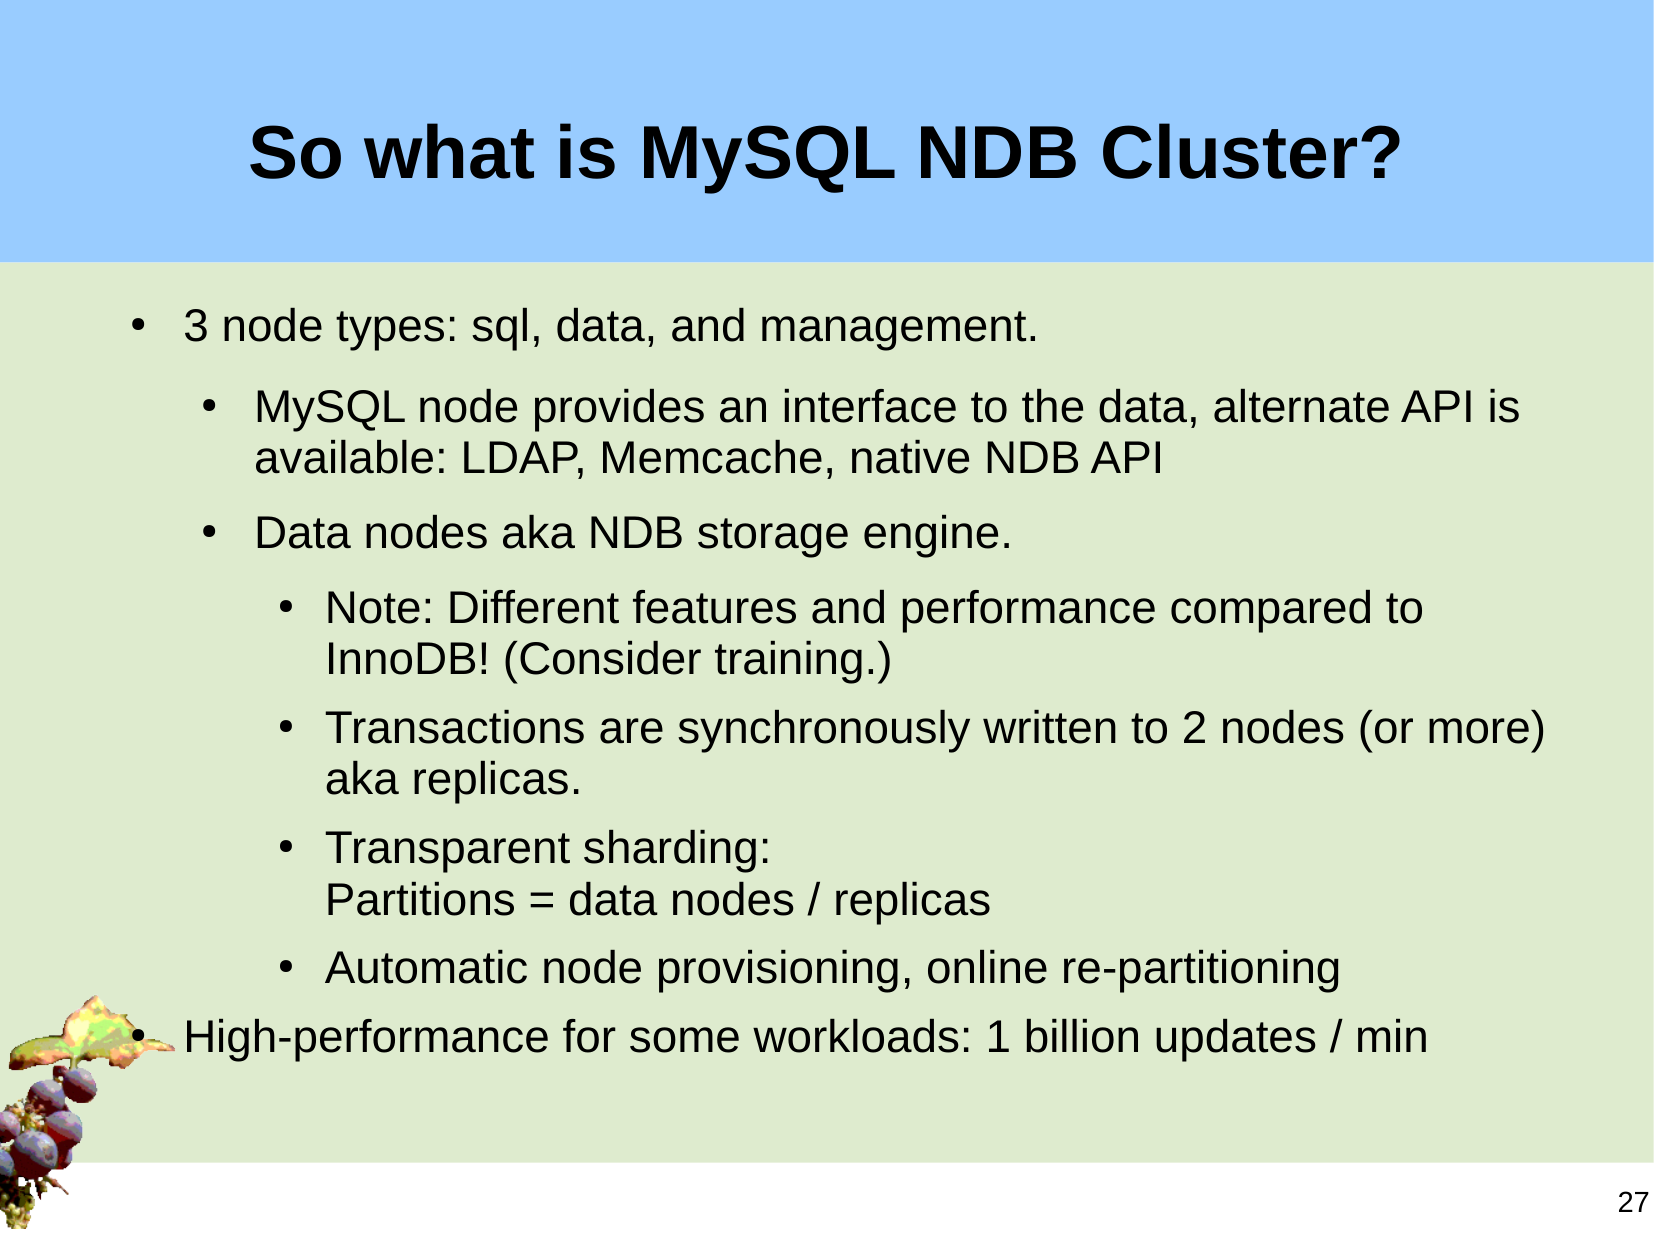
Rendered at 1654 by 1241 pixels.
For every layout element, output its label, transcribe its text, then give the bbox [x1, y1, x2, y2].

list 3 node types: sql, data, and management. MySQL node provides an interface to the data, alternate API is available: LDAP, Memcache, native NDB API Data nodes aka NDB storage engine. Note: Different features and performance compared to InnoDB! (Consider training.) Transactions are synchronously written to 2 nodes (or more) aka replicas. Transparent sharding: Partitions = data nodes / replicas Automatic node provisioning, online re-partitioning High-performance for some workloads: 1 billion updates / min [112, 300, 1571, 1126]
picture [0, 990, 188, 1229]
title So what is MySQL NDB Cluster? [82, 49, 1571, 257]
